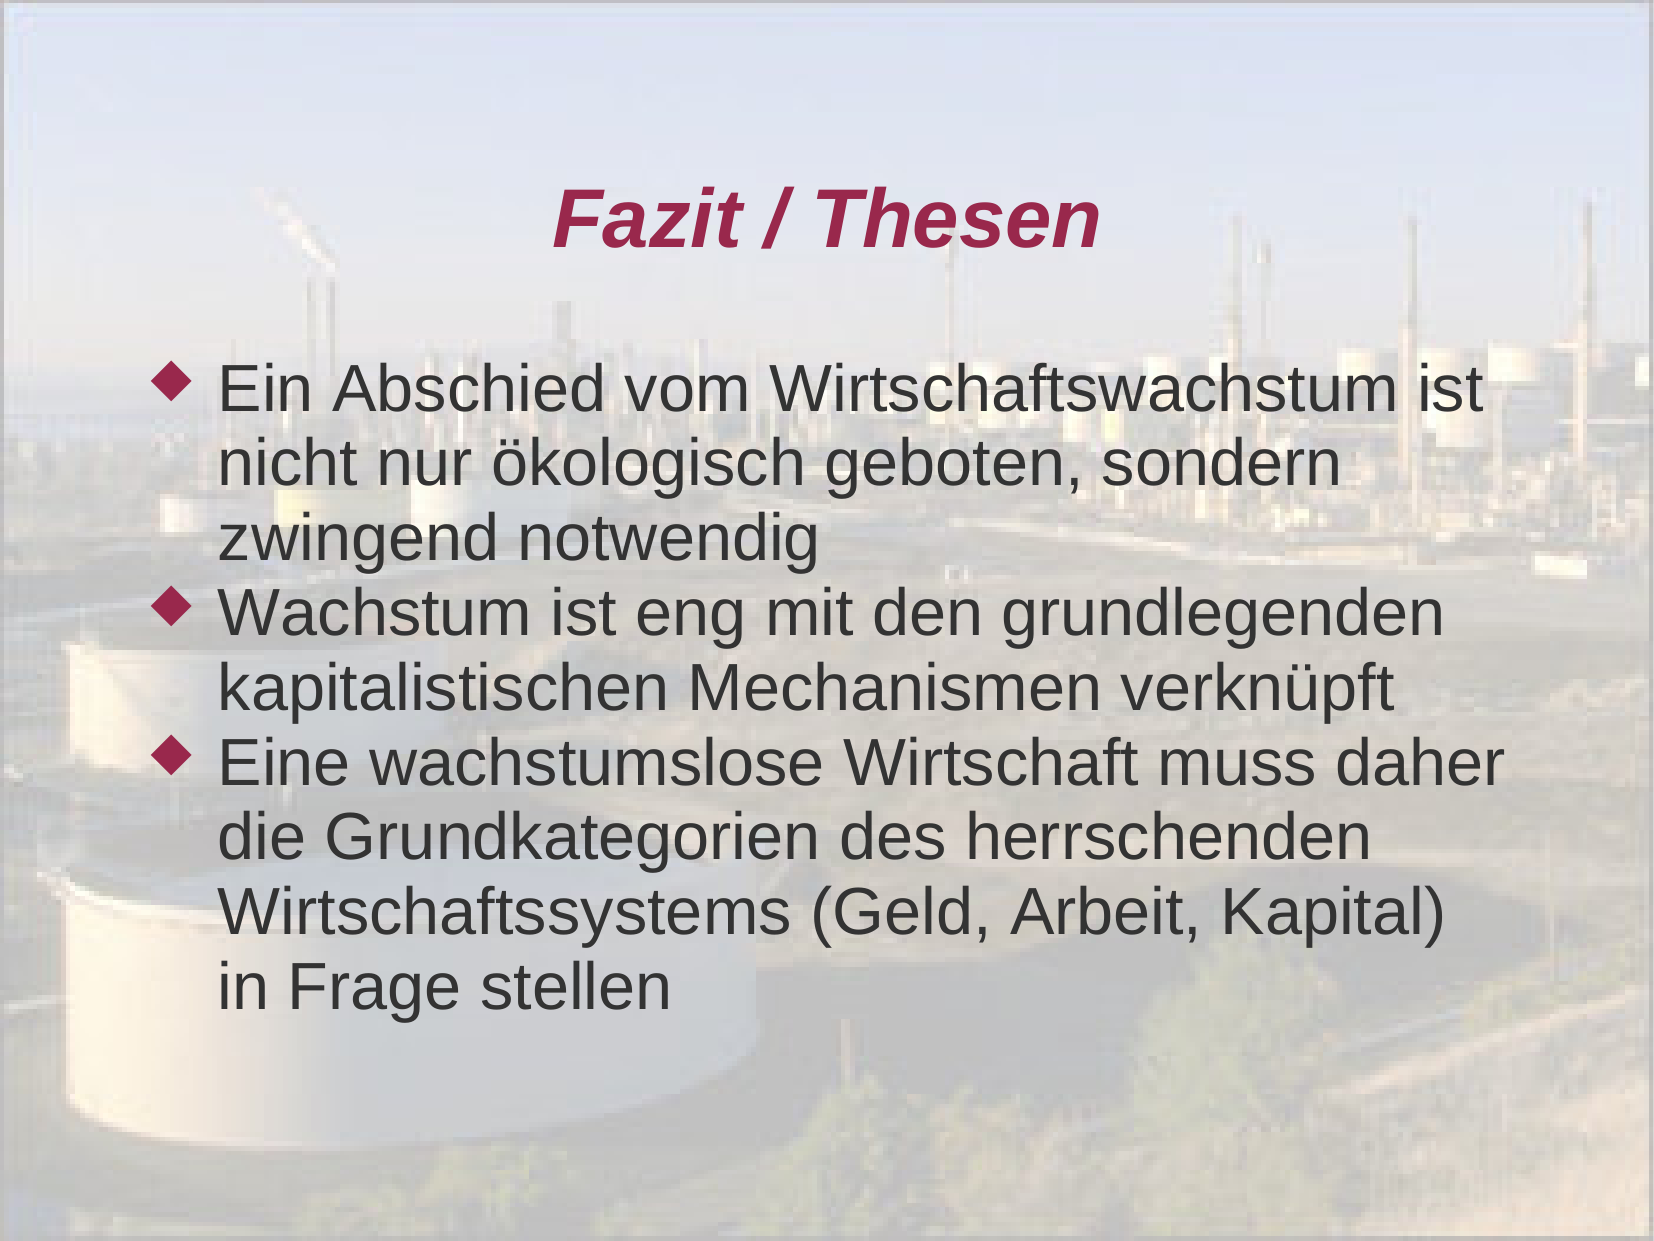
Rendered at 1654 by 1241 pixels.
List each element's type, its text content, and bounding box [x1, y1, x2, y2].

list Ein Abschied vom Wirtschaftswachstum ist nicht nur ökologisch geboten, sondern zwingend notwendig Wachstum ist eng mit den grundlegenden kapitalistischen Mechanismen verknüpft Eine wachstumslose Wirtschaft muss daher die Grundkategorien des herrschenden Wirtschaftssystems (Geld, Arbeit, Kapital) in Frage stellen [134, 350, 1516, 1170]
picture [0, 0, 1654, 1241]
title Fazit / Thesen [121, 114, 1534, 322]
